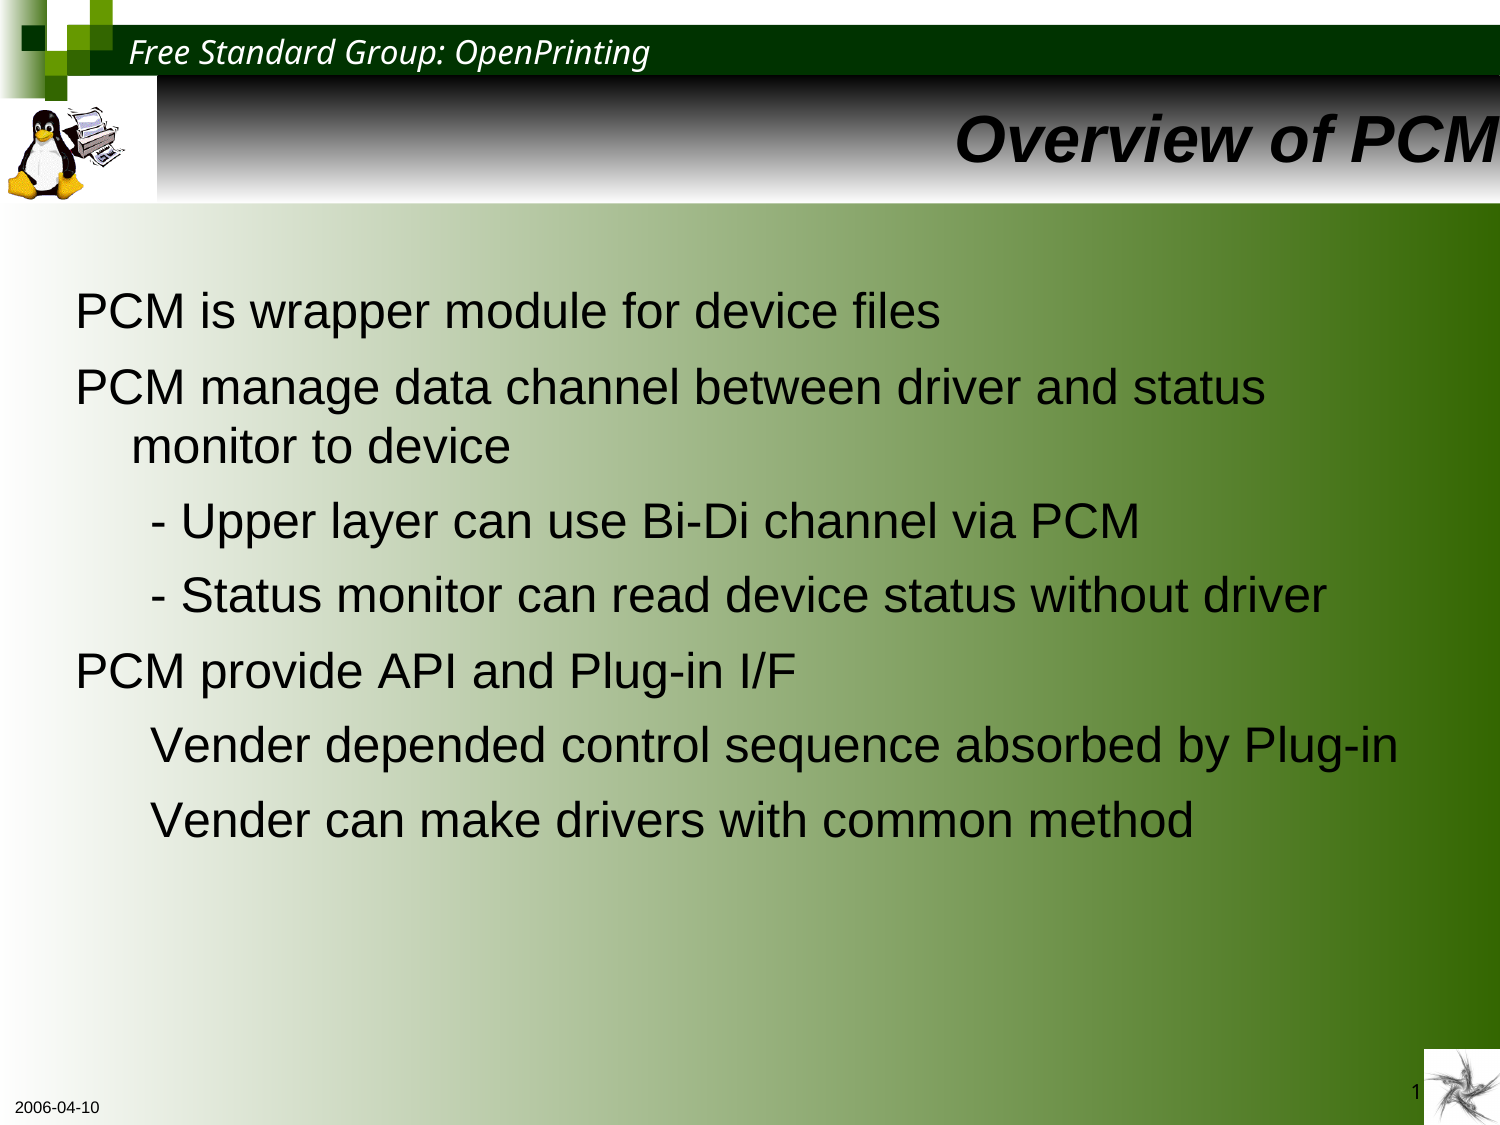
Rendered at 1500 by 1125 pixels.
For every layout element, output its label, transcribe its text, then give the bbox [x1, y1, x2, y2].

picture [1424, 1049, 1500, 1125]
picture [0, 96, 133, 203]
title Overview of PCM [157, 75, 1500, 203]
list PCM is wrapper module for device files PCM manage data channel between driver and status monitor to device - Upper layer can use Bi-Di channel via PCM - Status monitor can read device status without driver PCM provide API and Plug-in I/F Vender depended control sequence absorbed by Plug-in Vender can make drivers with common method [75, 278, 1425, 963]
